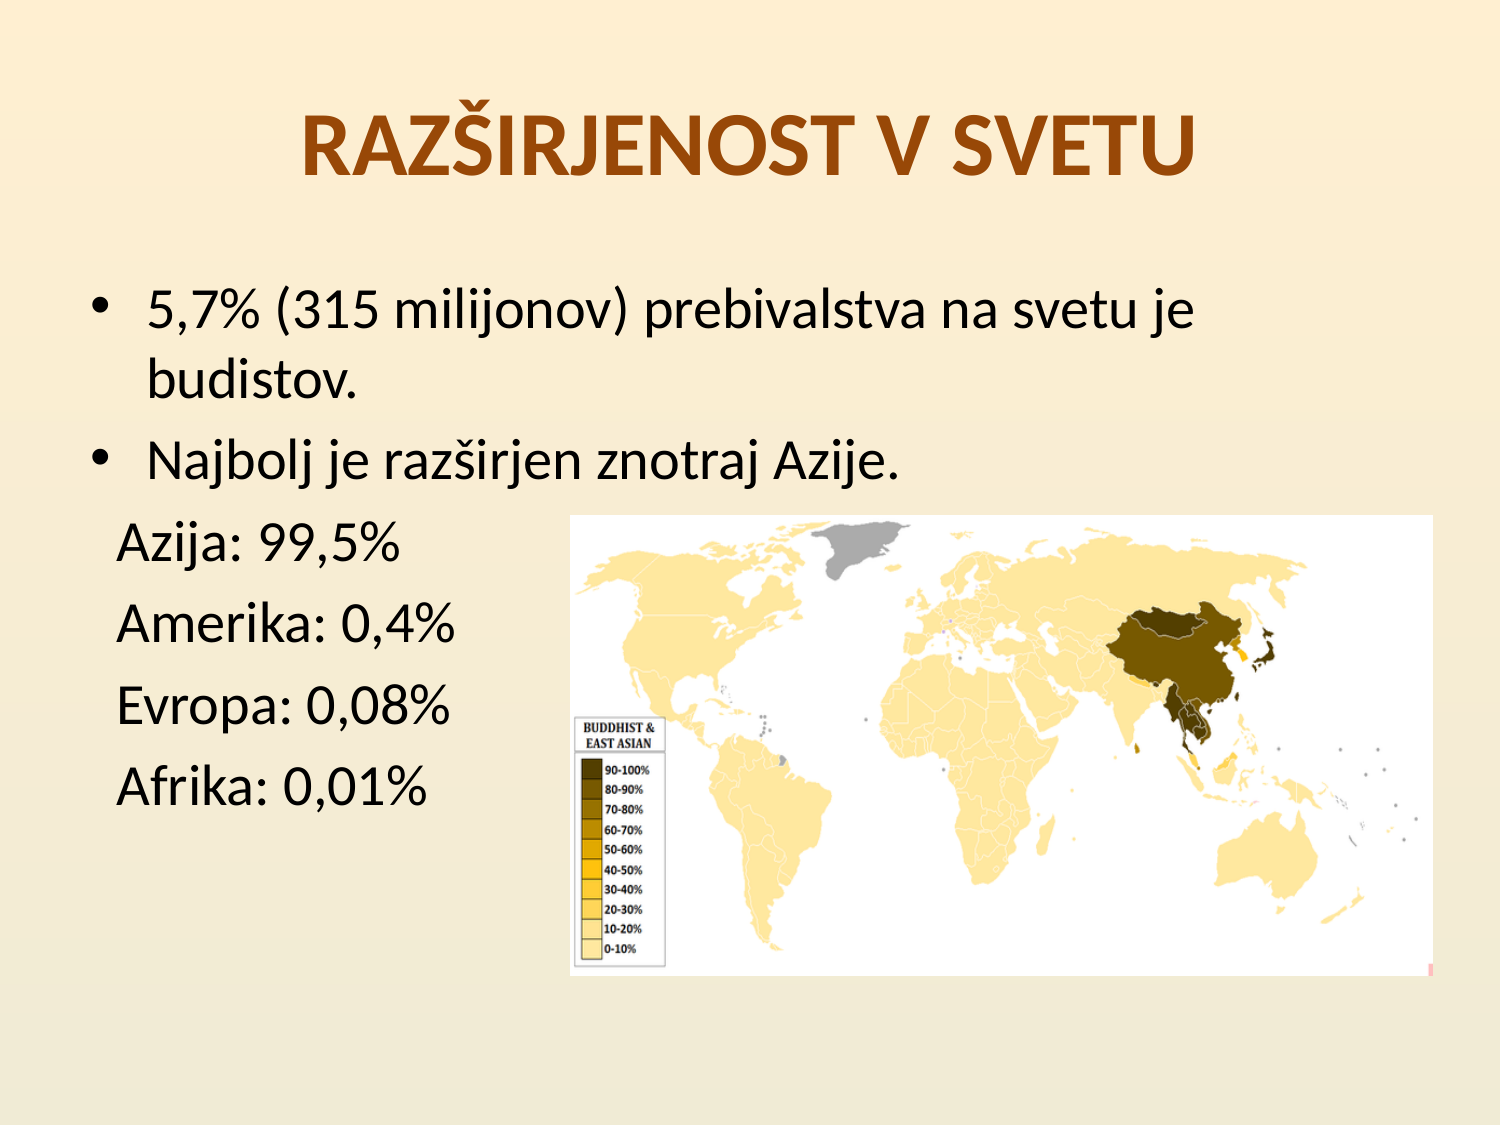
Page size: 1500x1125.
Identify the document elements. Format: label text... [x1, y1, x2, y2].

title RAZŠIRJENOST V SVETU [75, 45, 1425, 233]
picture [570, 515, 1433, 976]
list 5,7% (315 milijonov) prebivalstva na svetu je budistov. Najbolj je razširjen znotraj Azije. Azija: 99,5% Amerika: 0,4% Evropa: 0,08% Afrika: 0,01% [75, 262, 1425, 1005]
